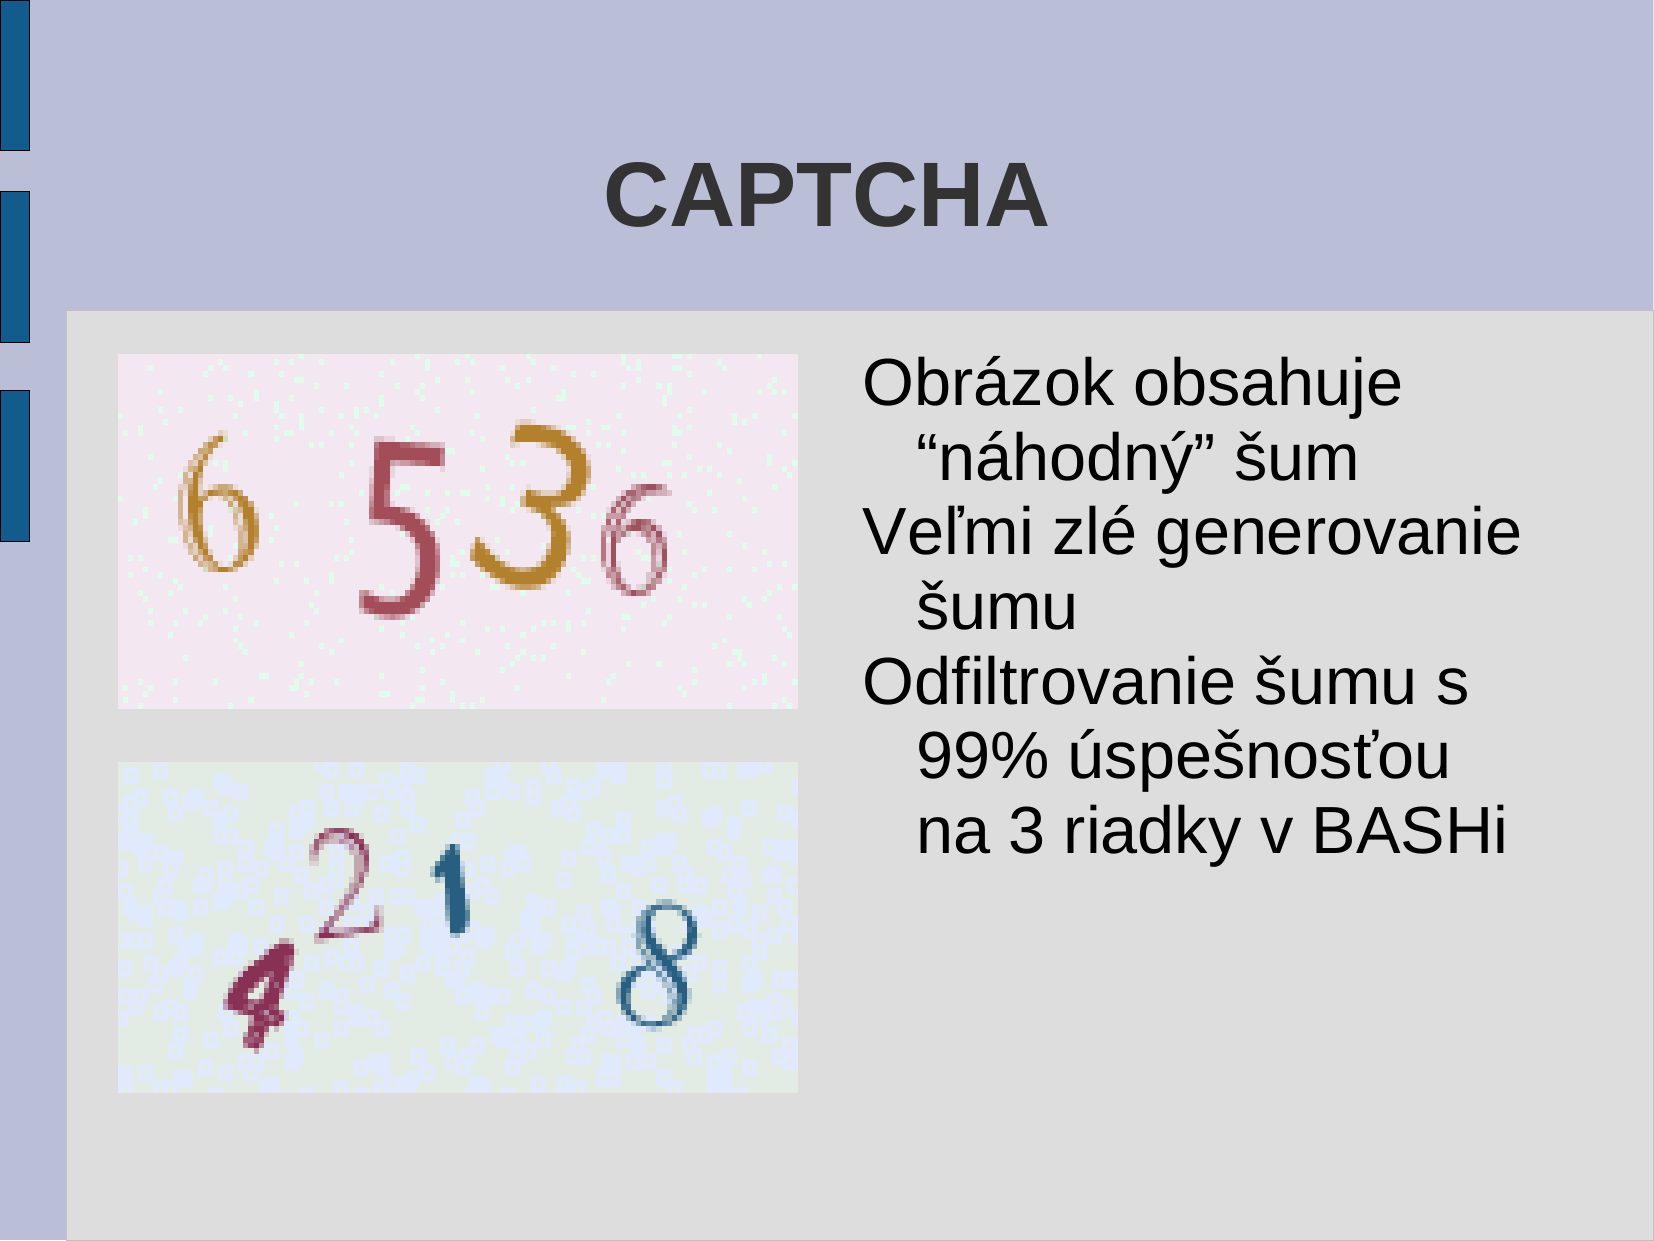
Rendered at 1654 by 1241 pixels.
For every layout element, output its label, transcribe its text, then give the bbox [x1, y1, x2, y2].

picture [118, 354, 798, 709]
title CAPTCHA [121, 91, 1534, 299]
list Obrázok obsahuje “náhodný” šum Veľmi zlé generovanie šumu Odfiltrovanie šumu s 99% úspešnosťou na 3 riadky v BASHi [845, 344, 1535, 1127]
picture [118, 762, 798, 1093]
